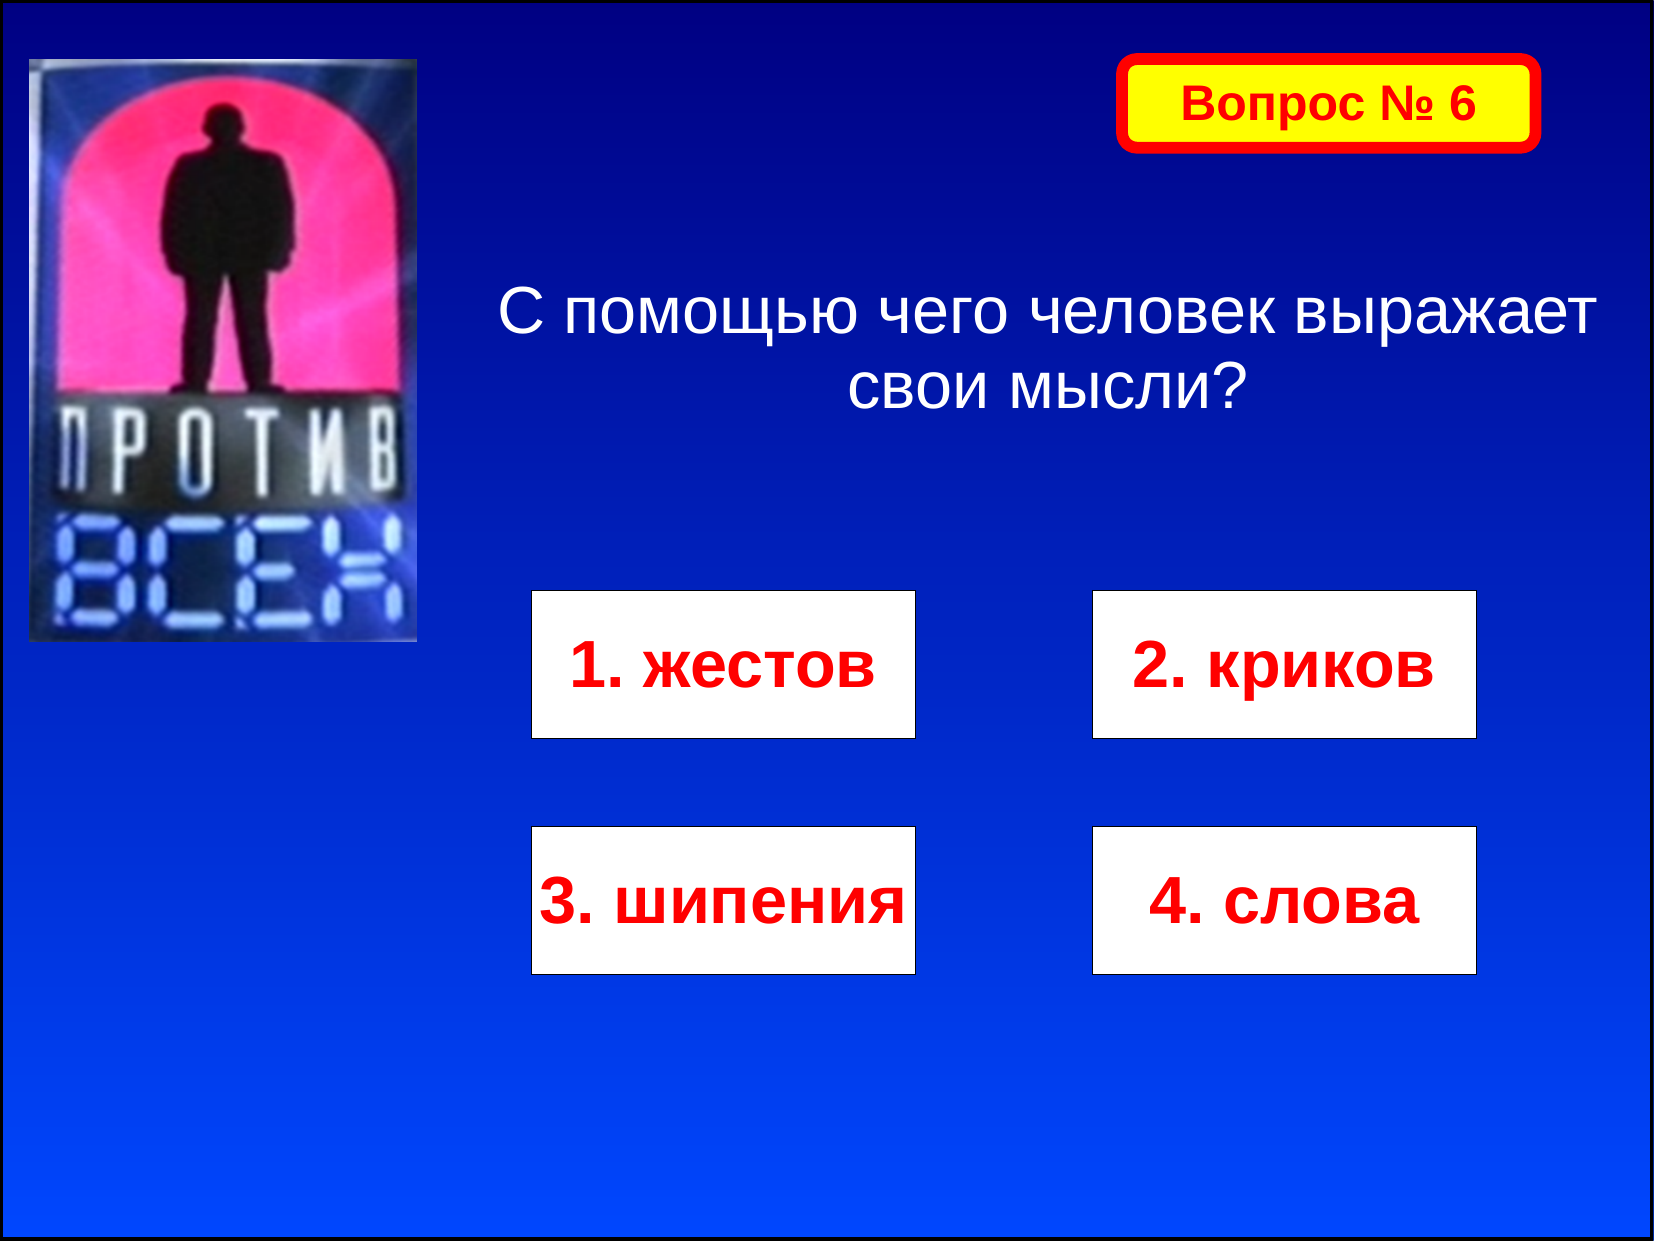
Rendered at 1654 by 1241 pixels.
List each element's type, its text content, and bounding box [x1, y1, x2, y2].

text_box 2. криков [1092, 590, 1477, 739]
text_box С помощью чего человек выражает свои мысли? [472, 265, 1625, 490]
text_box [0, 0, 1654, 1241]
picture [29, 59, 417, 642]
text_box 3. шипения [531, 826, 916, 975]
text_box 1. жестов [531, 590, 916, 739]
text_box Вопрос № 6 [1122, 59, 1536, 148]
text_box 4. слова [1092, 826, 1477, 975]
